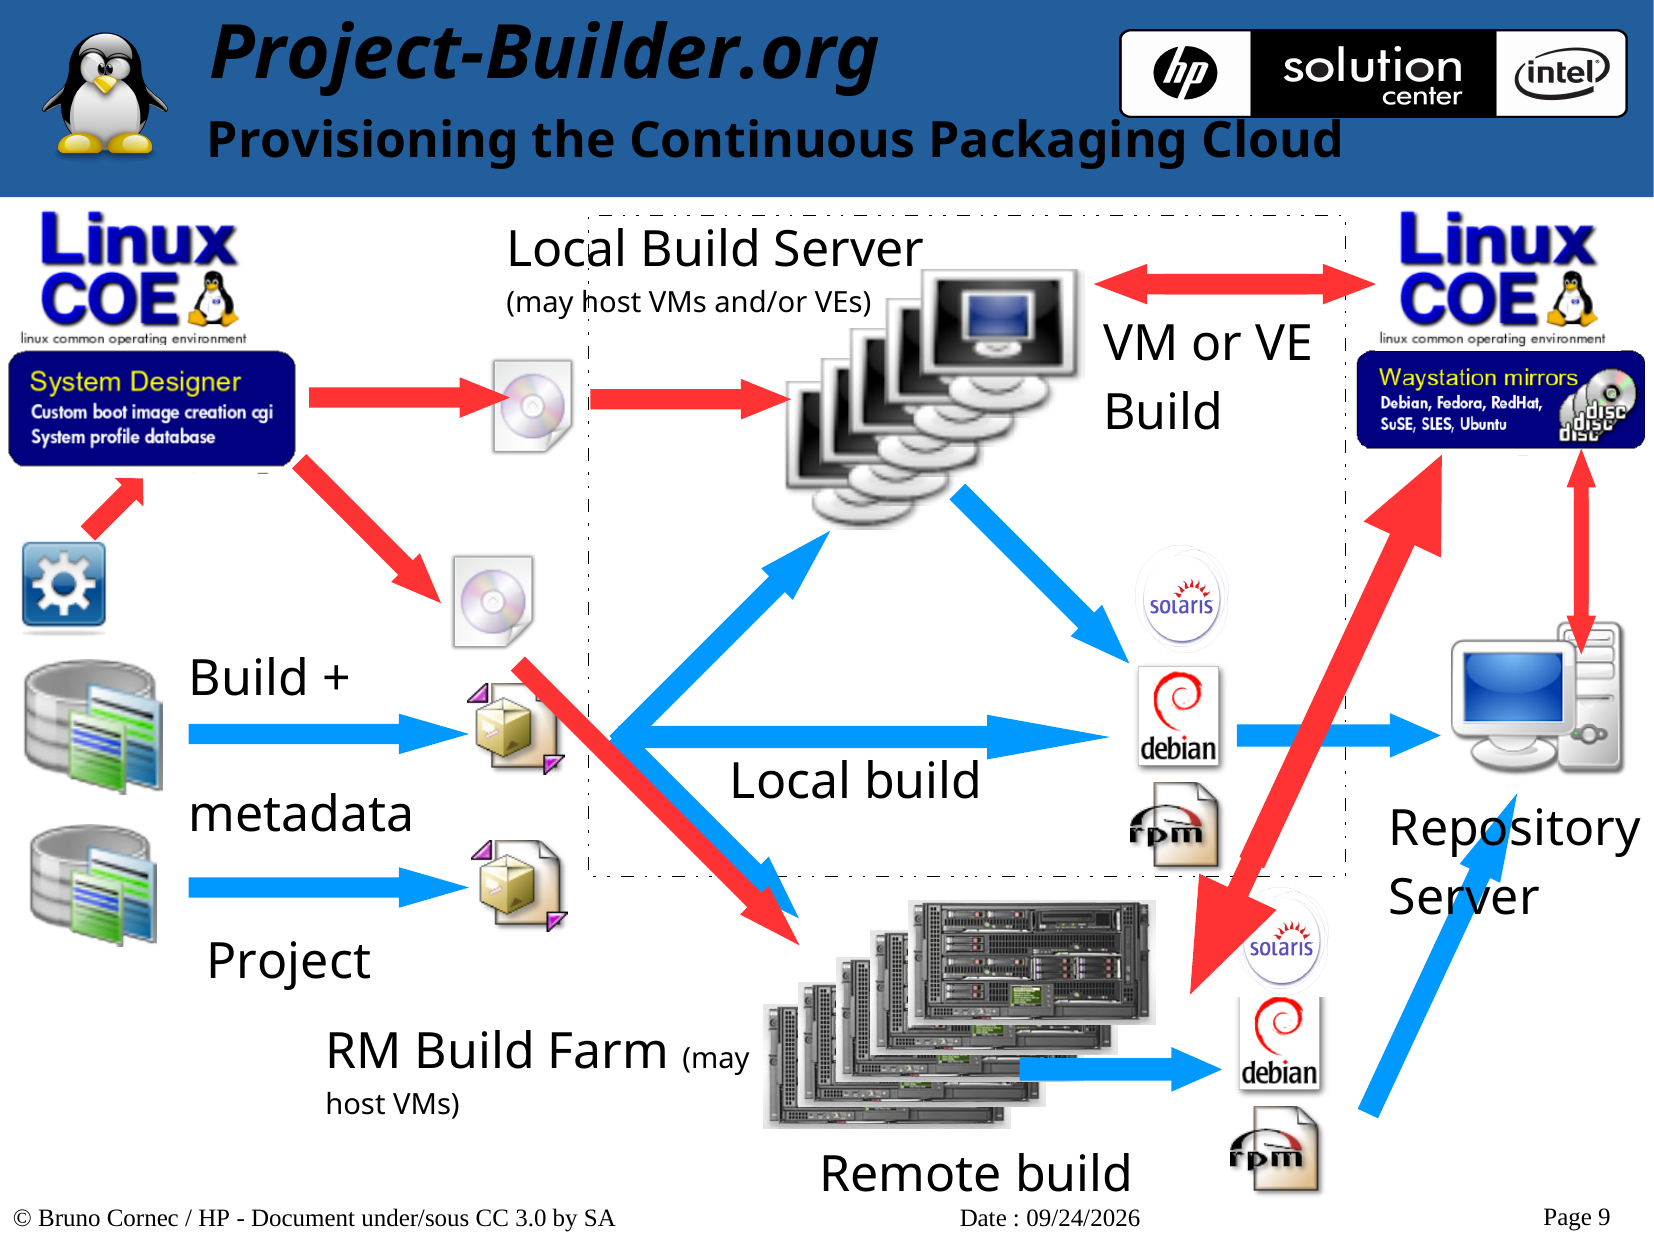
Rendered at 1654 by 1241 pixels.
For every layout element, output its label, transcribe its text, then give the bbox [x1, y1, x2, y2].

text_box Repository Server [1388, 792, 1654, 909]
picture [1230, 1106, 1326, 1198]
text_box [291, 454, 442, 604]
text_box [1566, 448, 1597, 655]
text_box Local build [729, 744, 1102, 821]
picture [1116, 657, 1243, 781]
picture [1119, 29, 1628, 118]
picture [1450, 606, 1628, 784]
picture [1131, 542, 1231, 655]
picture [28, 824, 157, 947]
picture [783, 269, 1085, 530]
text_box [188, 713, 469, 755]
text_box [309, 377, 510, 418]
picture [42, 29, 168, 167]
title Provisioning the Continuous Packaging Cloud [206, 59, 1625, 221]
picture [482, 355, 584, 458]
picture [491, 683, 565, 775]
picture [1347, 204, 1654, 456]
text_box Build + metadata [188, 641, 491, 849]
text_box Project [206, 924, 509, 1133]
picture [14, 538, 115, 639]
text_box [510, 221, 1442, 995]
text_box [188, 867, 470, 908]
picture [1130, 782, 1226, 874]
picture [22, 659, 163, 795]
text_box [80, 477, 144, 541]
picture [442, 551, 545, 653]
text_box [1357, 909, 1475, 1119]
picture [763, 900, 1156, 1129]
text_box VM or VE Build [1103, 307, 1375, 424]
picture [553, 683, 565, 695]
text_box Local Build Server (may host VMs and/or VEs) [506, 212, 963, 325]
text_box Remote build [819, 1137, 1192, 1214]
text_box [1019, 1047, 1223, 1092]
picture [1217, 884, 1344, 1105]
text_box RM Build Farm (may host VMs) [325, 1015, 751, 1127]
picture [471, 840, 568, 932]
picture [0, 204, 305, 474]
